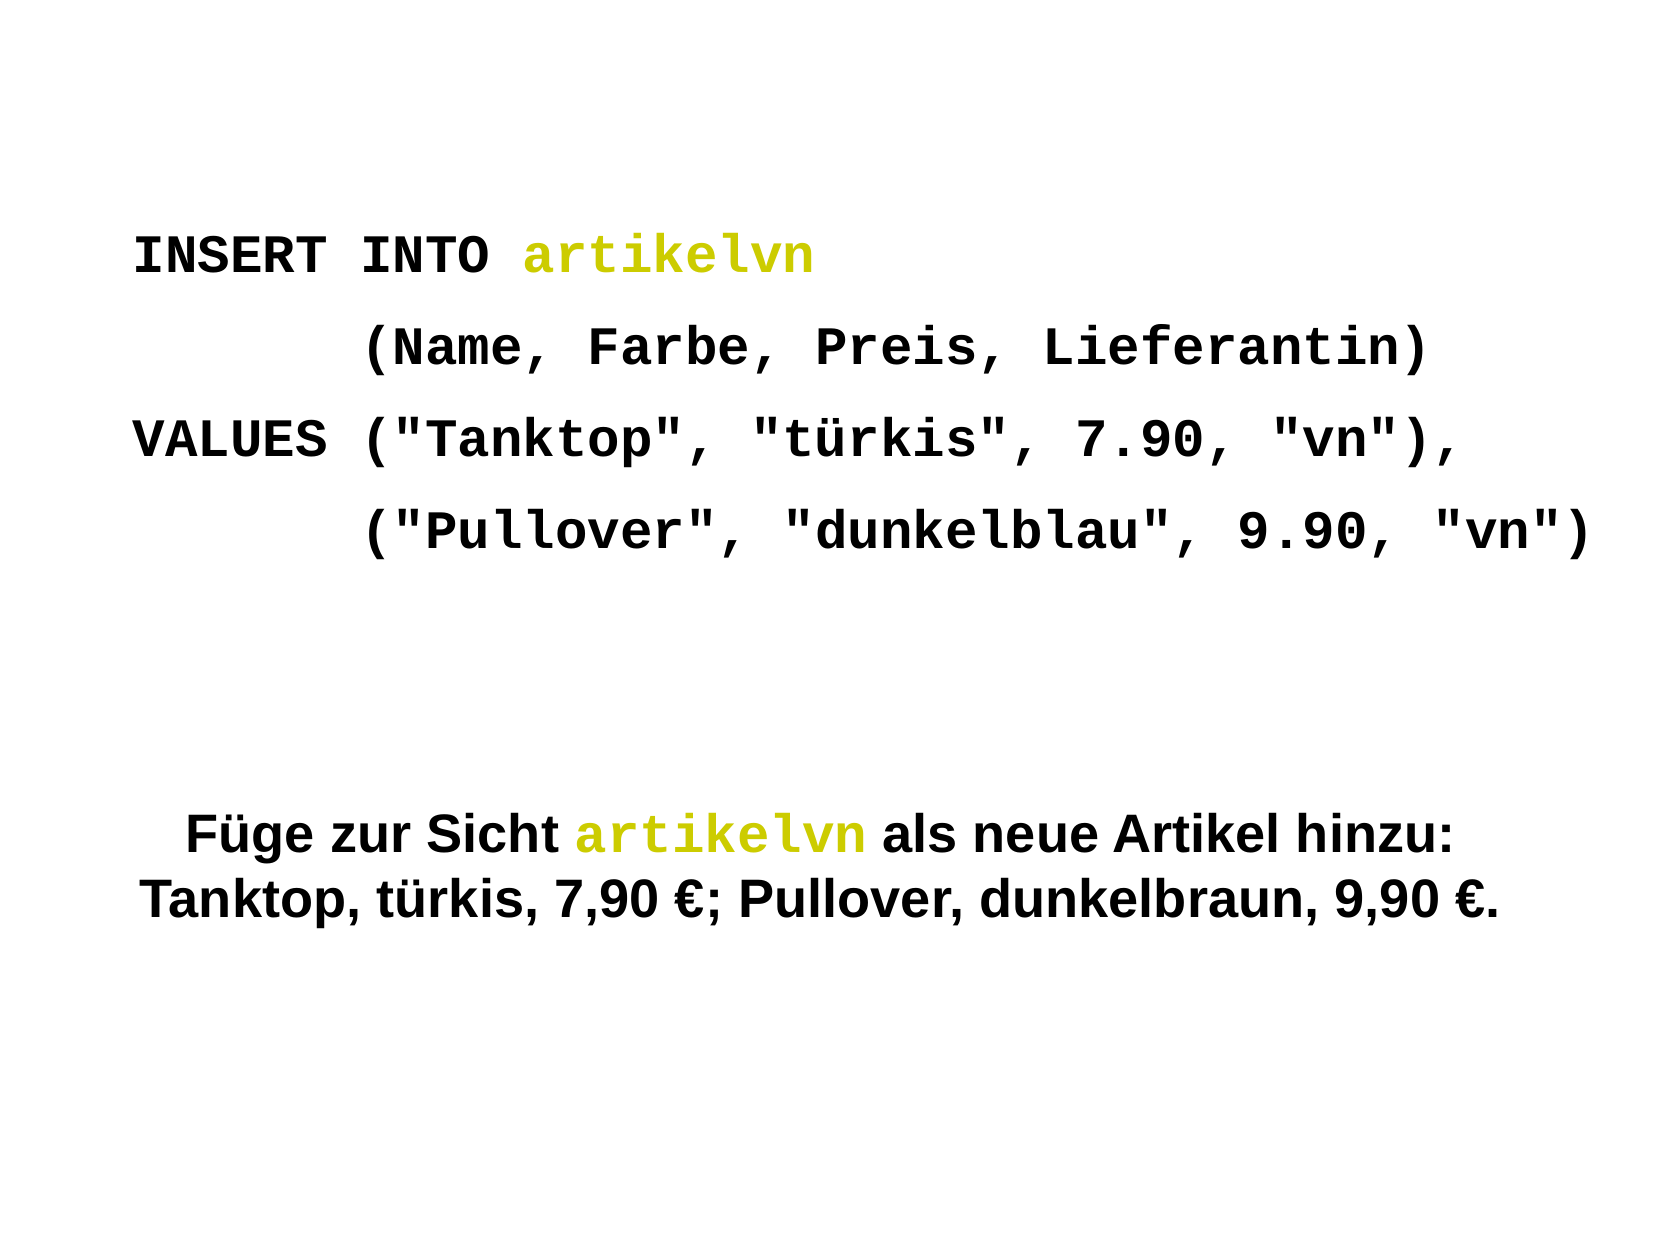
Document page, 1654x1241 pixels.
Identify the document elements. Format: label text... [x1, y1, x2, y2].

title Füge zur Sicht artikelvn als neue Artikel hinzu: Tanktop, türkis, 7,90 €; Pullover, dunkelbraun, 9,90 €. [76, 787, 1566, 945]
text_box INSERT INTO artikelvn (Name, Farbe, Preis, Lieferantin) VALUES ("Tanktop", "türkis", 7.90, "vn"), ("Pullover", "dunkelblau", 9.90, "vn") [118, 188, 1654, 544]
